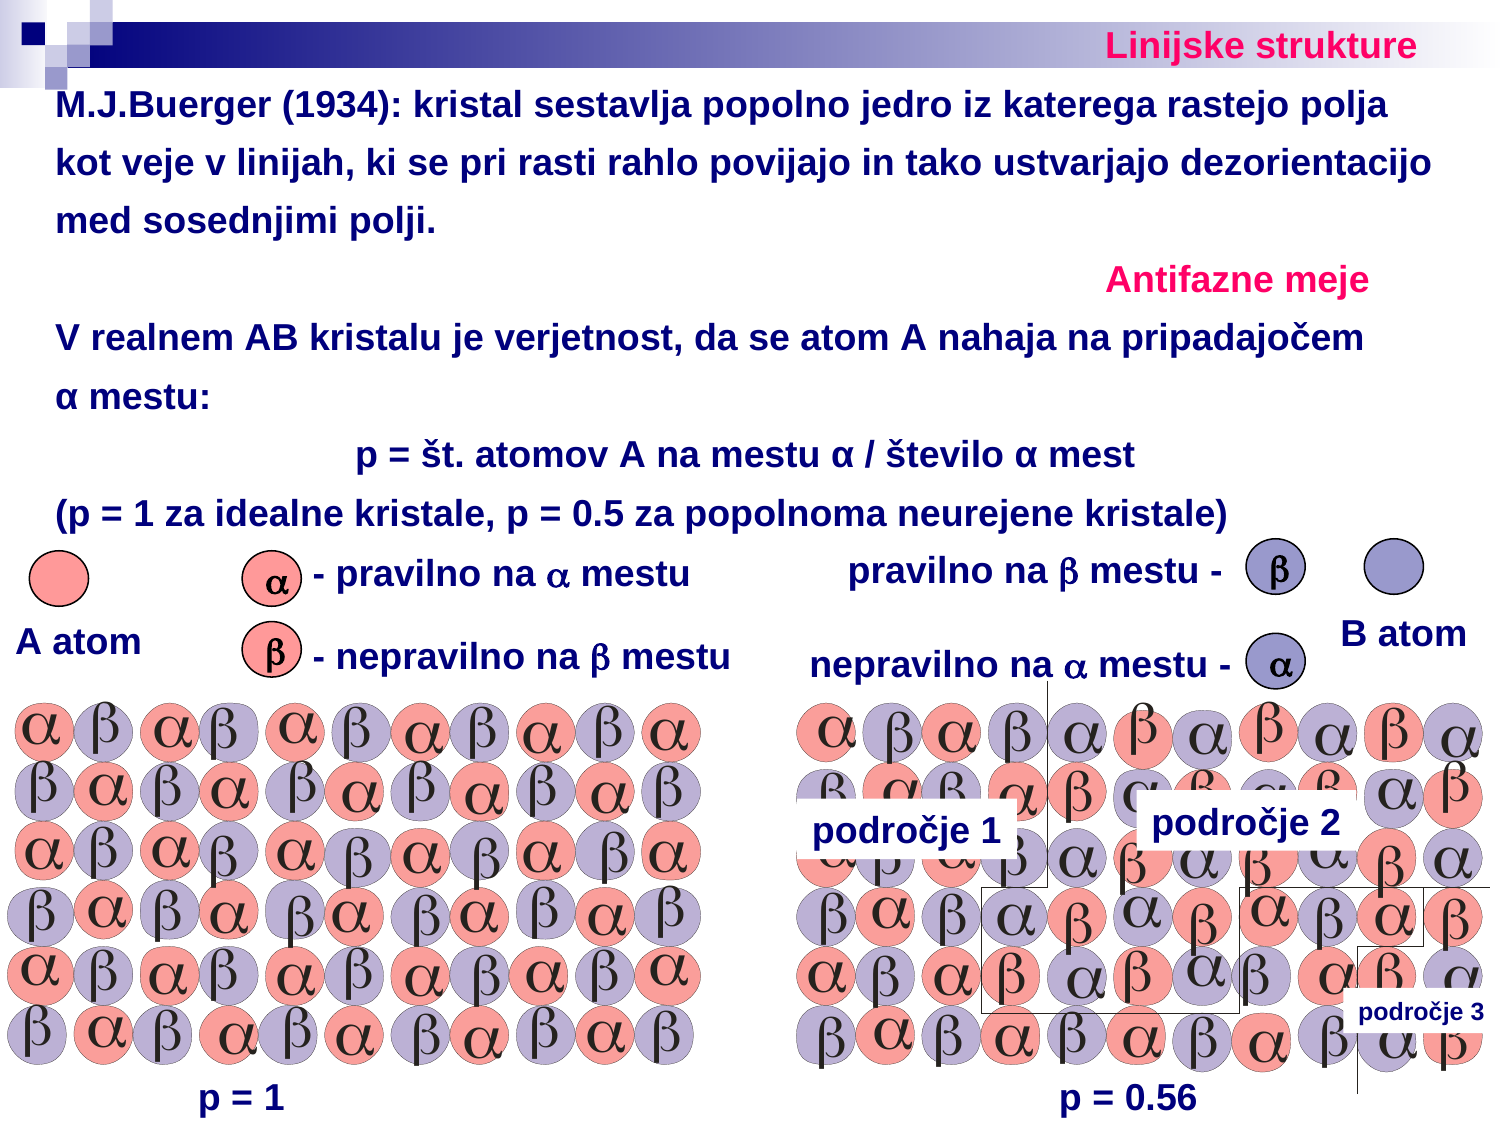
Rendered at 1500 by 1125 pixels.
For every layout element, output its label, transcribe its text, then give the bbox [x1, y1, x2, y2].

text_box nepravilno na  mestu - [773, 632, 1247, 739]
text_box [29, 550, 89, 607]
text_box Linijske strukture M.J.Buerger (1934): kristal sestavlja popolno jedro iz katerega rastejo polja kot veje v linijah, ki se pri rasti rahlo povijajo in tako ustvarjajo dezorientacijo med sosednjimi polji. Antifazne meje V realnem AB kristalu je verjetnost, da se atom A nahaja na pripadajočem α mestu: p = št. atomov A na mestu α / število α mest (p = 1 za idealne kristale, p = 0.5 za popolnoma neurejene kristale) [40, 0, 1460, 542]
text_box p = 1 [183, 1064, 300, 1125]
text_box A atom [0, 609, 157, 671]
chart [0, 673, 1500, 1105]
text_box  [242, 550, 297, 607]
text_box  [1246, 538, 1306, 595]
text_box  [242, 621, 297, 678]
text_box - nepravilno na  mestu [297, 624, 747, 685]
text_box [1364, 538, 1424, 595]
text_box pravilno na  mestu - [832, 538, 1238, 599]
text_box p = 0.56 [1033, 1064, 1213, 1125]
text_box - pravilno na  mestu [297, 541, 706, 603]
text_box  [1247, 633, 1306, 689]
text_box področje 1 [797, 798, 1017, 860]
text_box področje 2 [1136, 790, 1357, 851]
text_box področje 3 [1343, 987, 1500, 1034]
text_box B atom [1325, 601, 1483, 662]
